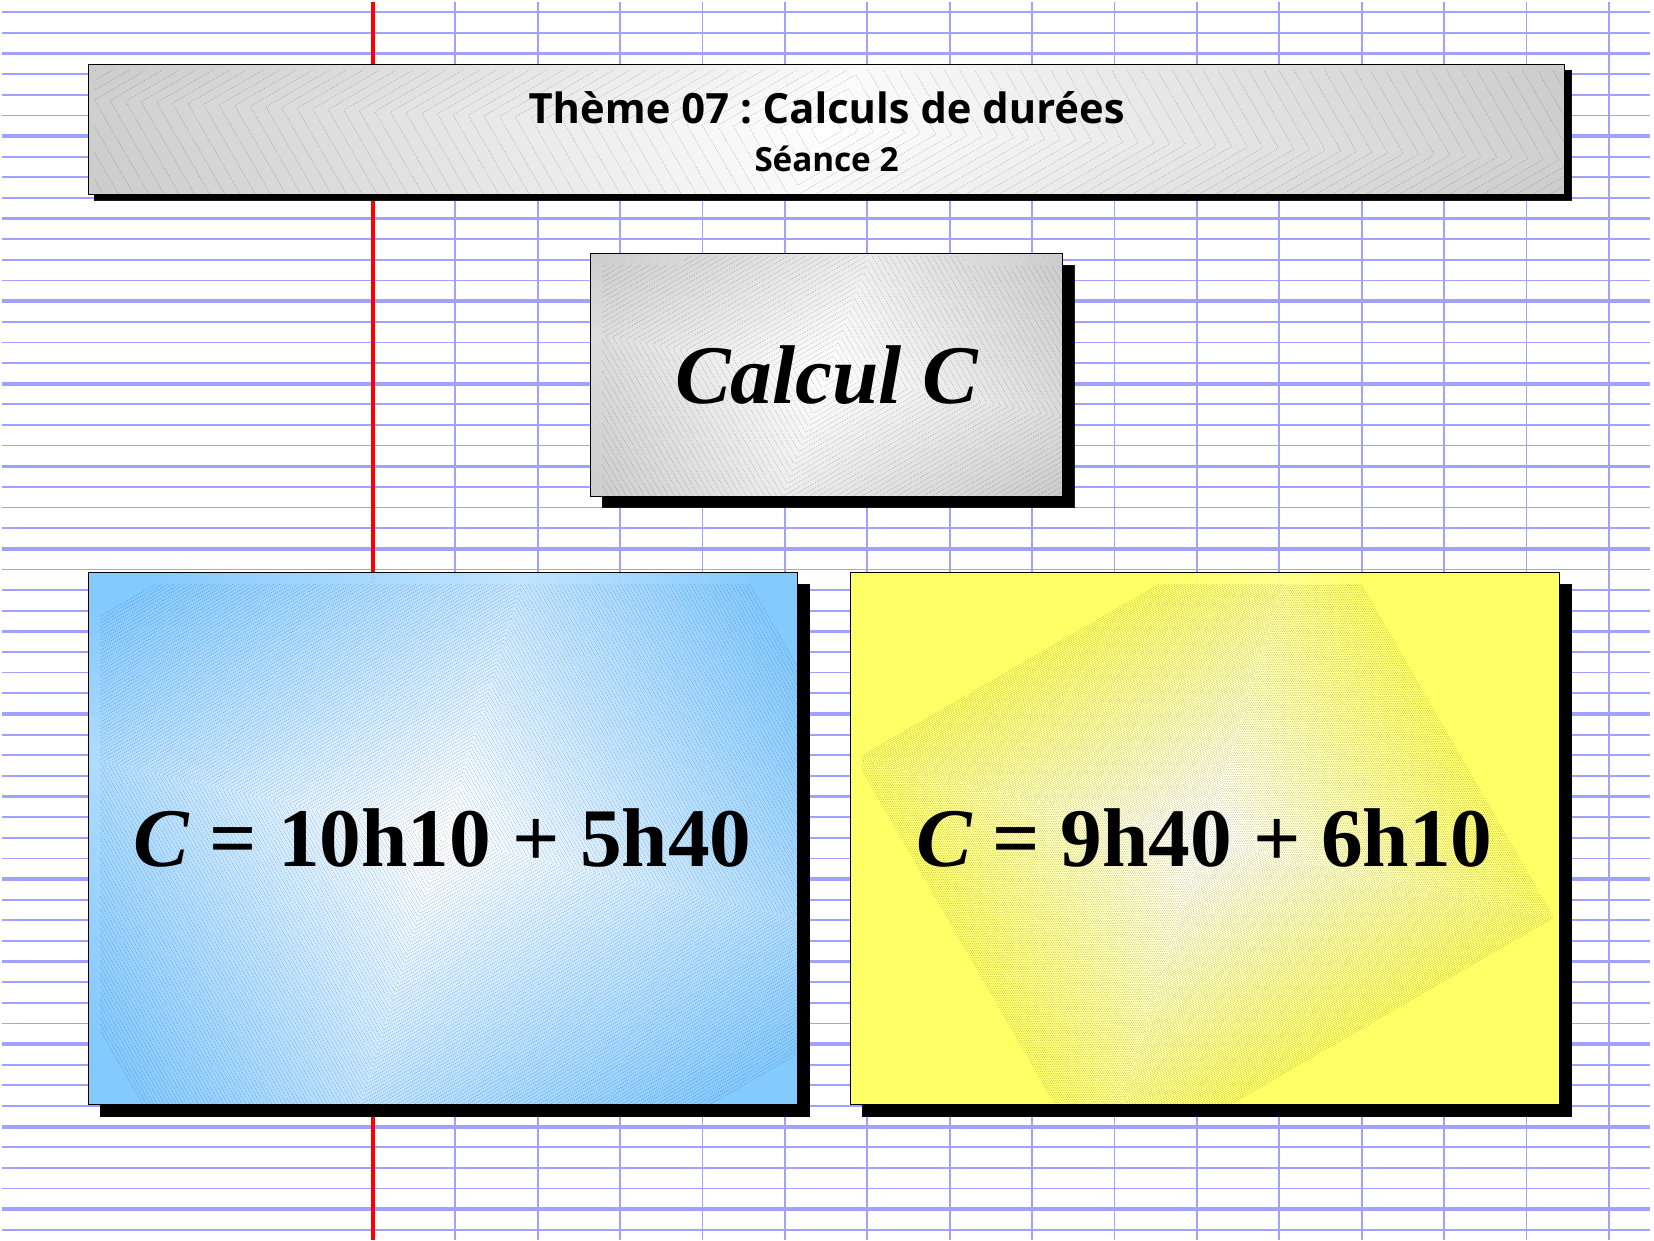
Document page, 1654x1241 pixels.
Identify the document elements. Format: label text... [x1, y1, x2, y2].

text_box Thème 07 : Calculs de durées Séance 2 [88, 64, 1565, 195]
text_box C = 10h10 + 5h40 [88, 572, 798, 1105]
picture [0, 0, 1654, 1241]
text_box Calcul C [590, 253, 1063, 497]
text_box C = 9h40 + 6h10 [850, 572, 1560, 1105]
